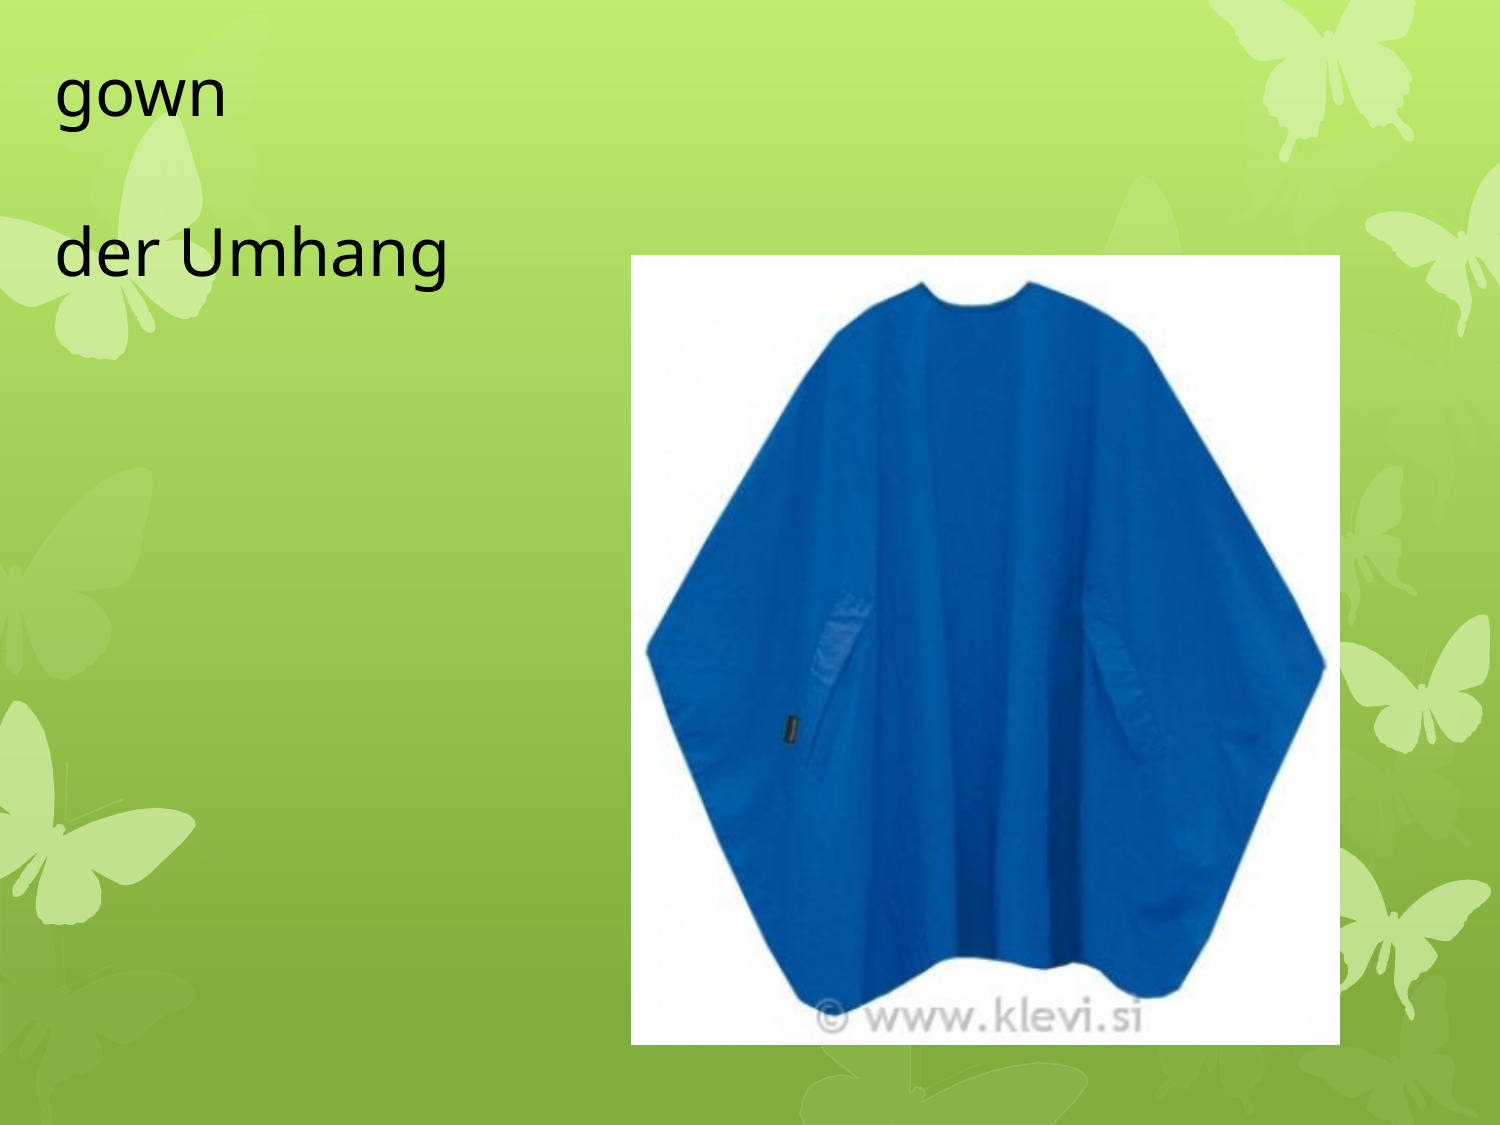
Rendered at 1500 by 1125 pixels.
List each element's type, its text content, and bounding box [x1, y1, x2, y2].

text_box gown der Umhang [40, 42, 466, 298]
picture [631, 255, 1340, 1045]
